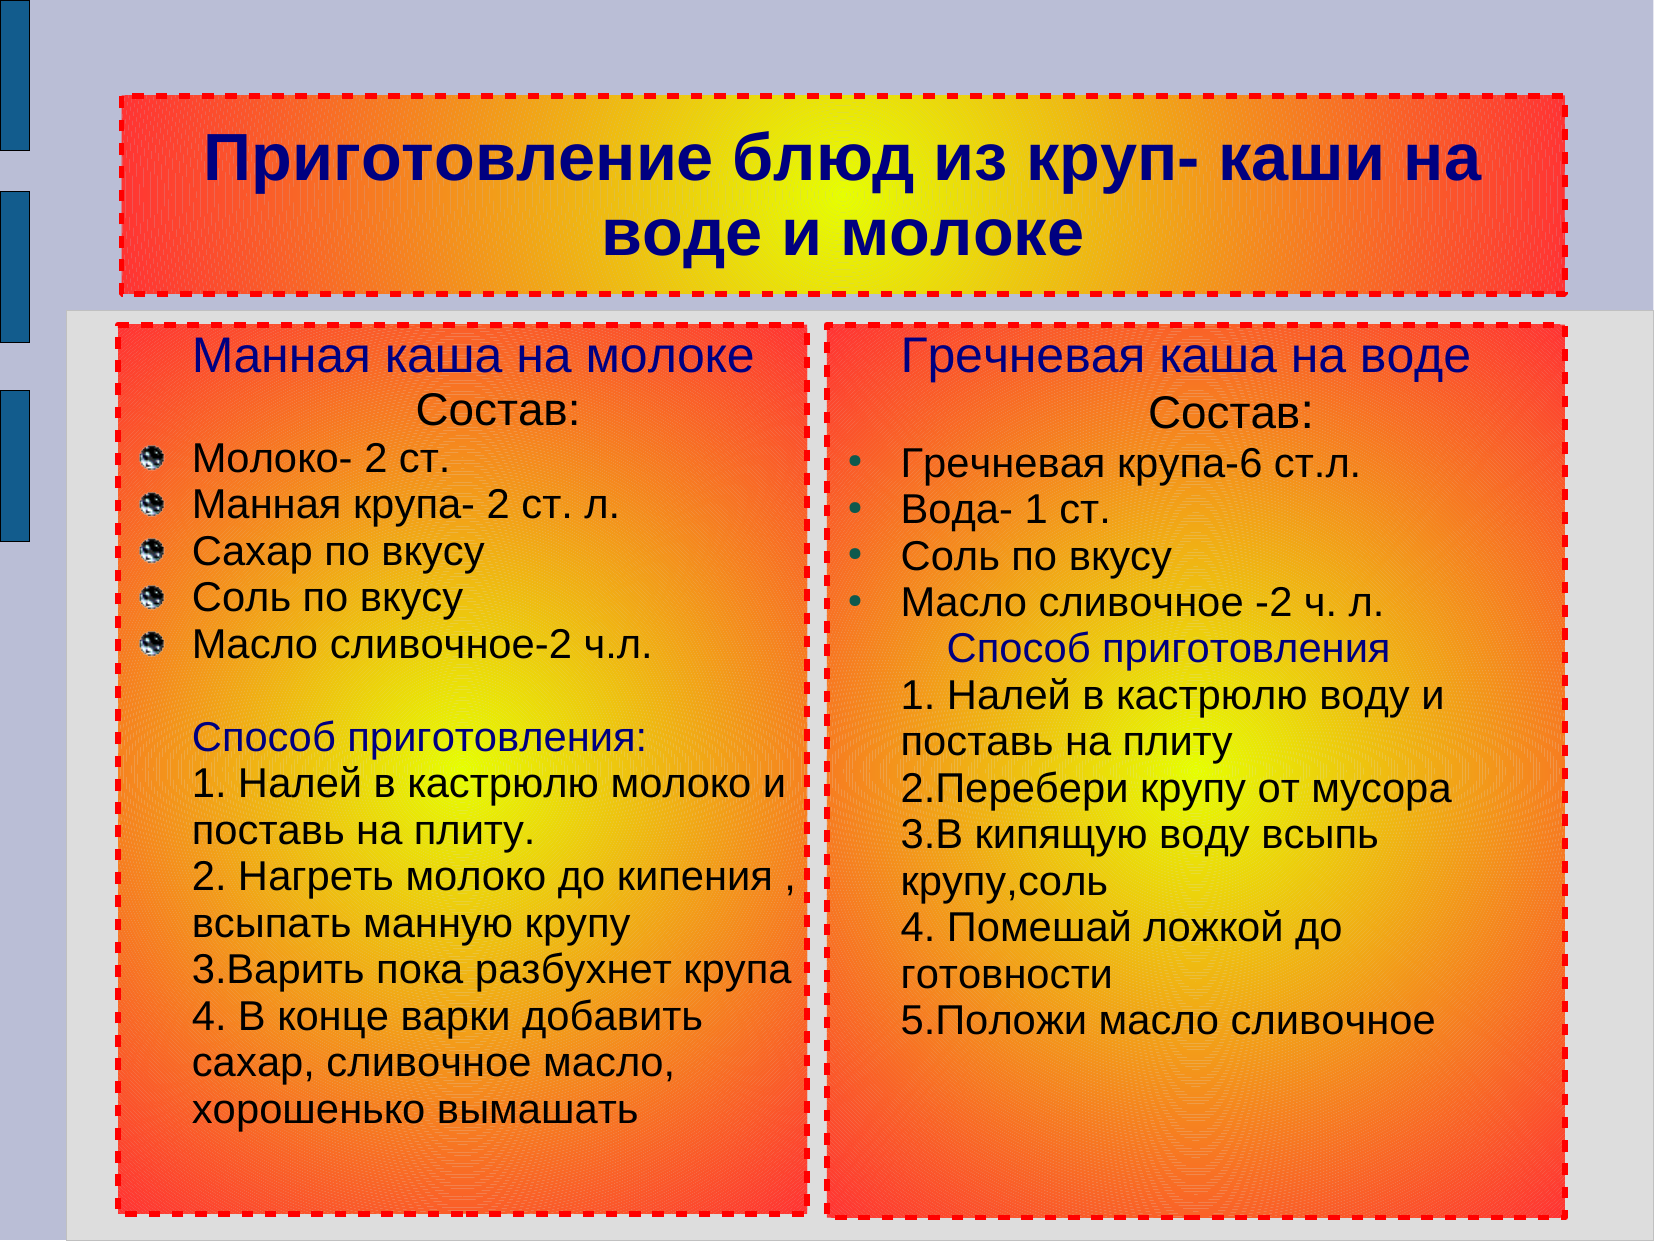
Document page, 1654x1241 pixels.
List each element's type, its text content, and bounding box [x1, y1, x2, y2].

list Гречневая каша на воде Состав: Гречневая крупа-6 ст.л. Вода- 1 ст. Соль по вкусу Масло сливочное -2 ч. л. Способ приготовления 1. Налей в кастрюлю воду и поставь на плиту 2.Перебери крупу от мусора 3.В кипящую воду всыпь крупу,соль 4. Помешай ложкой до готовности 5.Положи масло сливочное [826, 324, 1565, 1218]
list Манная каша на молоке Состав: Молоко- 2 ст. Манная крупа- 2 ст. л. Сахар по вкусу Соль по вкусу Масло сливочное-2 ч.л. Способ приготовления: 1. Налей в кастрюлю молоко и поставь на плиту. 2. Нагреть молоко до кипения , всыпать манную крупу 3.Варить пока разбухнет крупа 4. В конце варки добавить сахар, сливочное масло, хорошенько вымашать [118, 324, 808, 1214]
title Приготовление блюд из круп- каши на воде и молоке [121, 95, 1565, 294]
